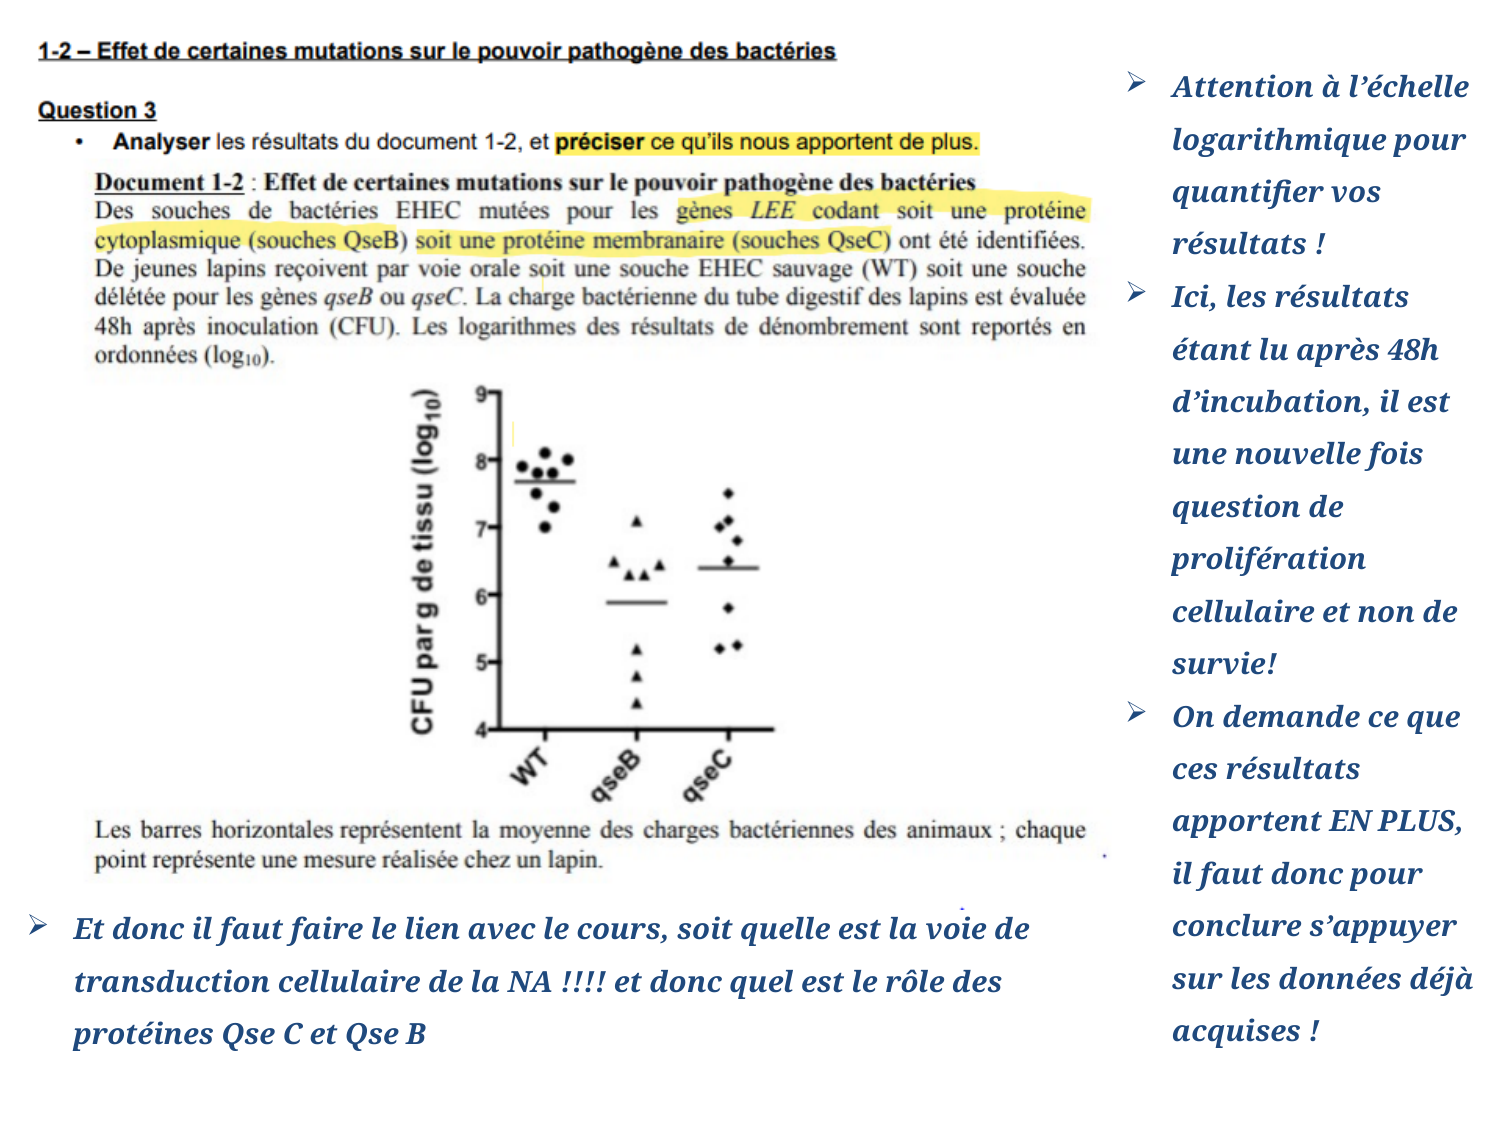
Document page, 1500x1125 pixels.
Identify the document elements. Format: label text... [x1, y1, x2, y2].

picture [23, 37, 1121, 885]
text_box Et donc il faut faire le lien avec le cours, soit quelle est la voie de transduction cellulaire de la NA !!!! et donc quel est le rôle des protéines Qse C et Qse B [11, 885, 1123, 1111]
text_box Attention à l’échelle logarithmique pour quantifier vos résultats ! Ici, les résultats étant lu après 48h d’incubation, il est une nouvelle fois question de prolifération cellulaire et non de survie! On demande ce que ces résultats apportent EN PLUS, il faut donc pour conclure s’appuyer sur les données déjà acquises ! [1121, 43, 1500, 1055]
